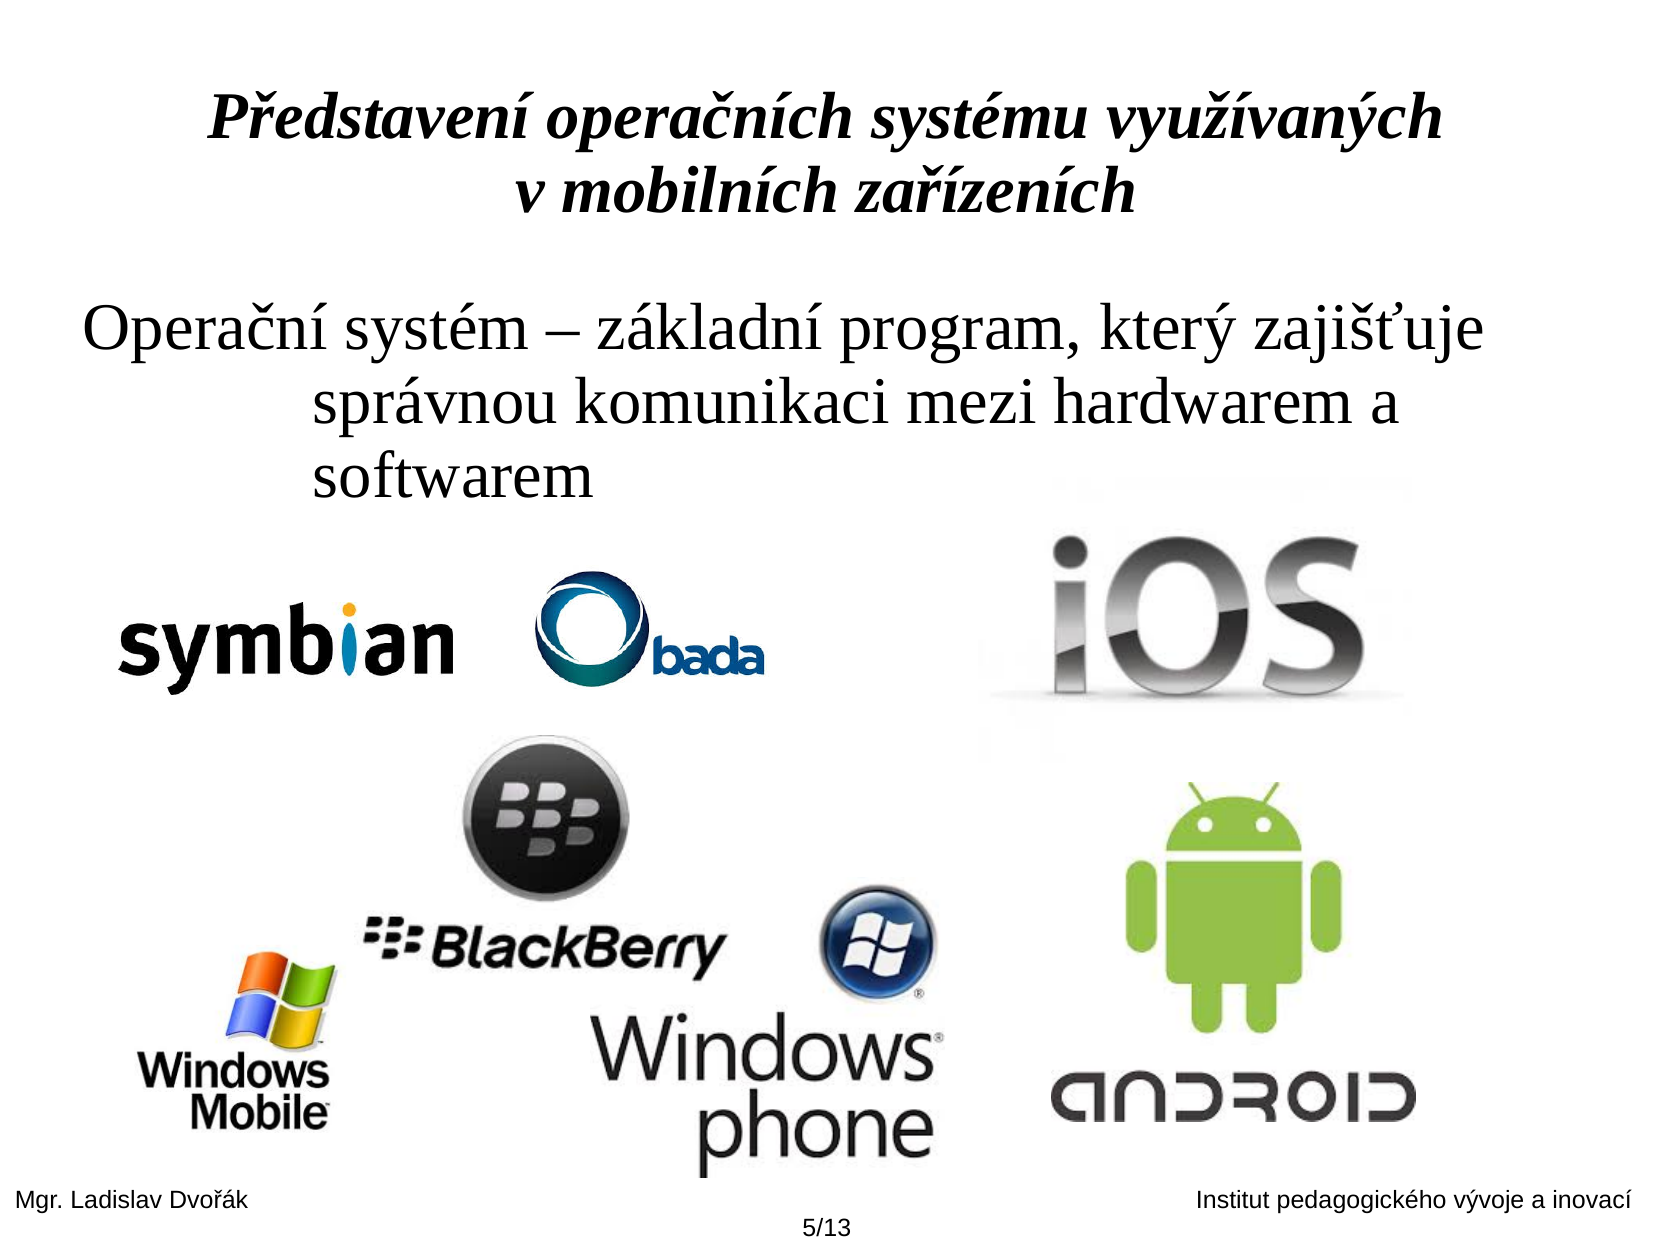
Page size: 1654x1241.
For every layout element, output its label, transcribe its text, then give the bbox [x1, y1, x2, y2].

picture [533, 558, 770, 701]
picture [118, 735, 741, 1149]
picture [590, 1010, 946, 1177]
list Operační systém – základní program, který zajišťuje správnou komunikaci mezi hardwarem a softwarem [82, 290, 1571, 1010]
picture [118, 602, 453, 695]
picture [978, 477, 1412, 763]
picture [1051, 782, 1416, 1122]
title Představení operačních systému využívaných v mobilních zařízeních [82, 49, 1571, 257]
text_box Mgr. Ladislav Dvořák Institut pedagogického vývoje a inovací <číslo>/13 [0, 1177, 1654, 1241]
